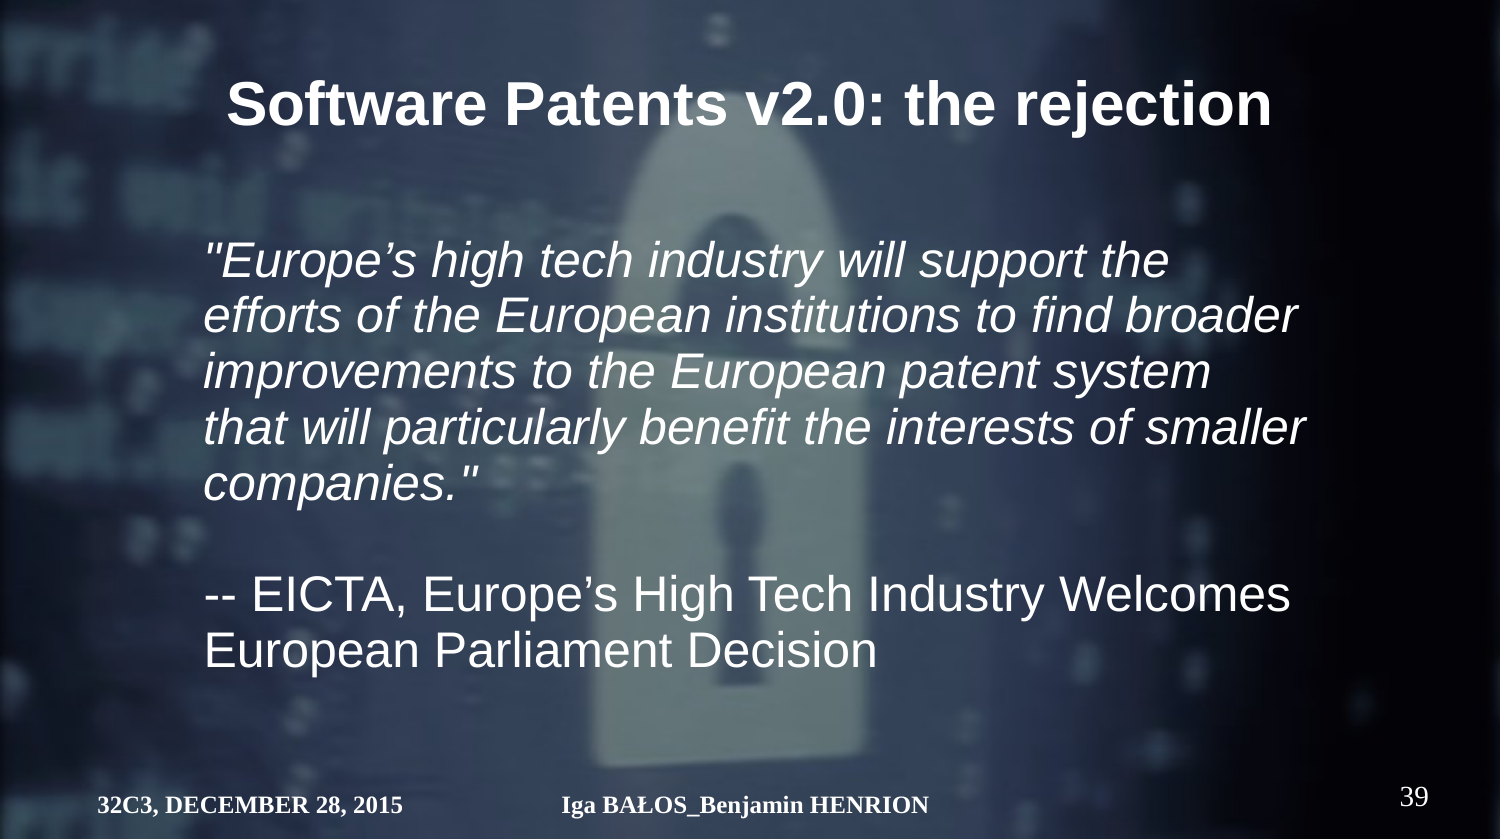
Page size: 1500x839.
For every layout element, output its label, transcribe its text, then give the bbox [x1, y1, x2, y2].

title Software Patents v2.0: the rejection [74, 33, 1425, 174]
text_box "Europe’s high tech industry will support the efforts of the European institutions to find broader improvements to the European patent system that will particularly benefit the interests of smaller companies." -- EICTA, Europe’s High Tech Industry Welcomes European Parliament Decision [188, 224, 1323, 686]
picture [0, 0, 1500, 839]
